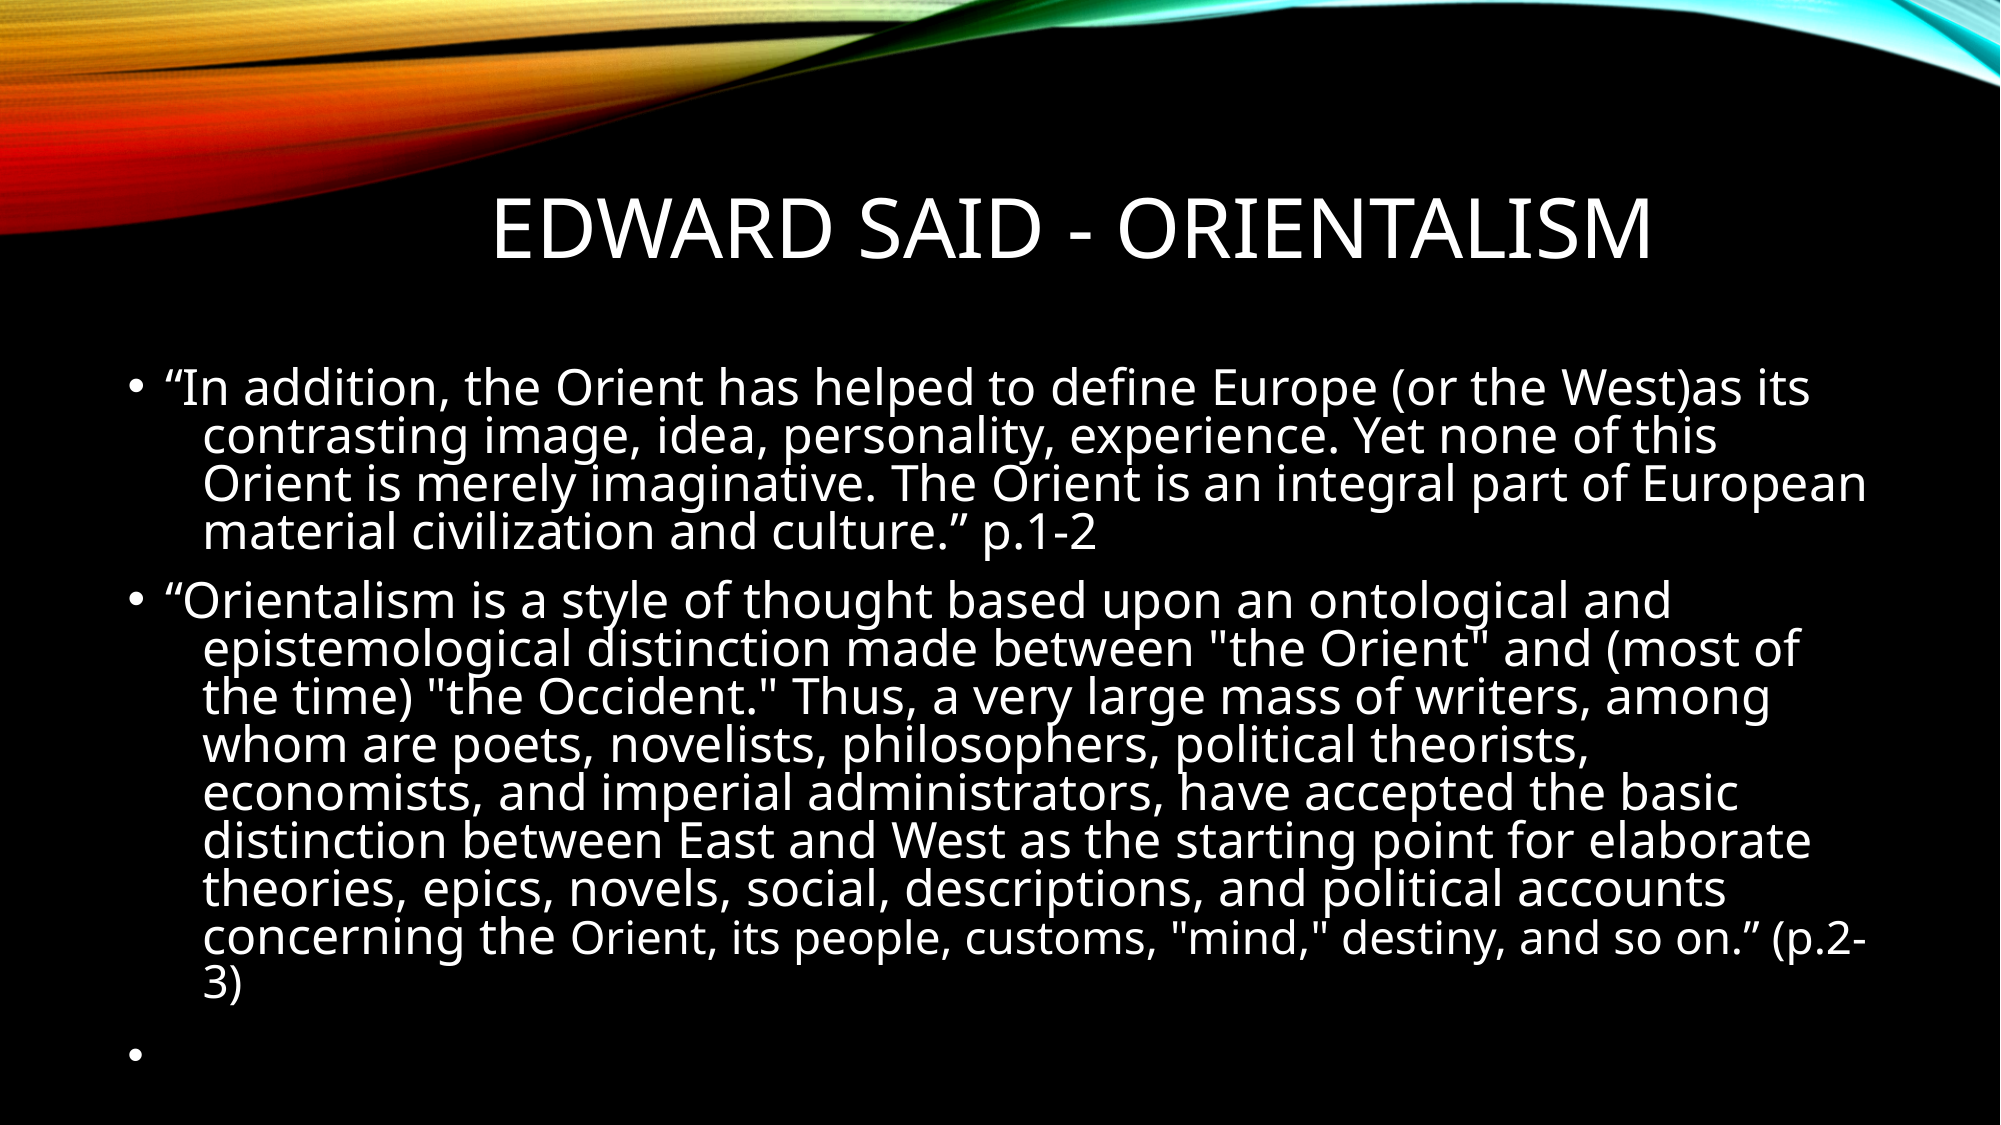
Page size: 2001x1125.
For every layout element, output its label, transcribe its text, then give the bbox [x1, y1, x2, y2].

list “In addition, the Orient has helped to define Europe (or the West)as its contrasting image, idea, personality, experience. Yet none of this Orient is merely imaginative. The Orient is an integral part of European material civilization and culture.” p.1-2 “Orientalism is a style of thought based upon an ontological and epistemological distinction made between "the Orient" and (most of the time) "the Occident." Thus, a very large mass of writers, among whom are poets, novelists, philosophers, political theorists, economists, and imperial administrators, have accepted the basic distinction between East and West as the starting point for elaborate theories, epics, novels, social, descriptions, and political accounts concerning the Orient, its people, customs, "mind," destiny, and so on.” (p.2-3) [112, 360, 1888, 1021]
title Edward Said - Orientalism [474, 125, 1888, 338]
